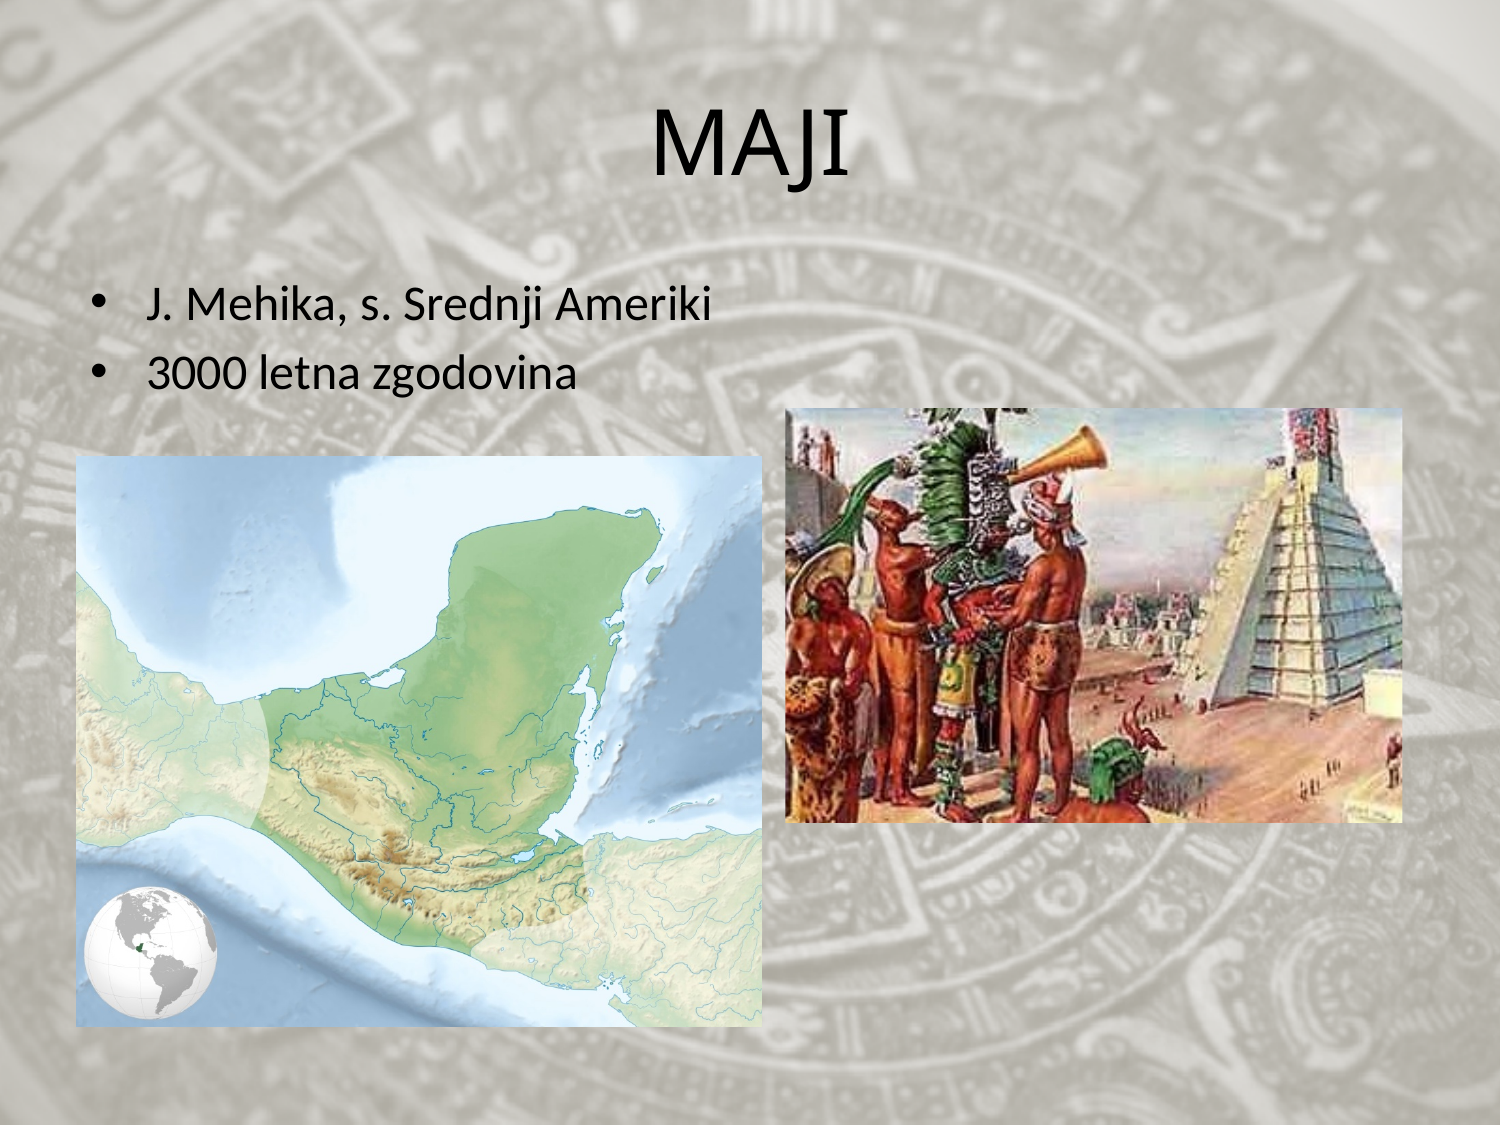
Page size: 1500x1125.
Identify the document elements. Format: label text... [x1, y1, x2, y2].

picture [0, 0, 1500, 1125]
list J. Mehika, s. Srednji Ameriki 3000 letna zgodovina [75, 262, 1425, 1005]
title MAJI [75, 45, 1425, 233]
